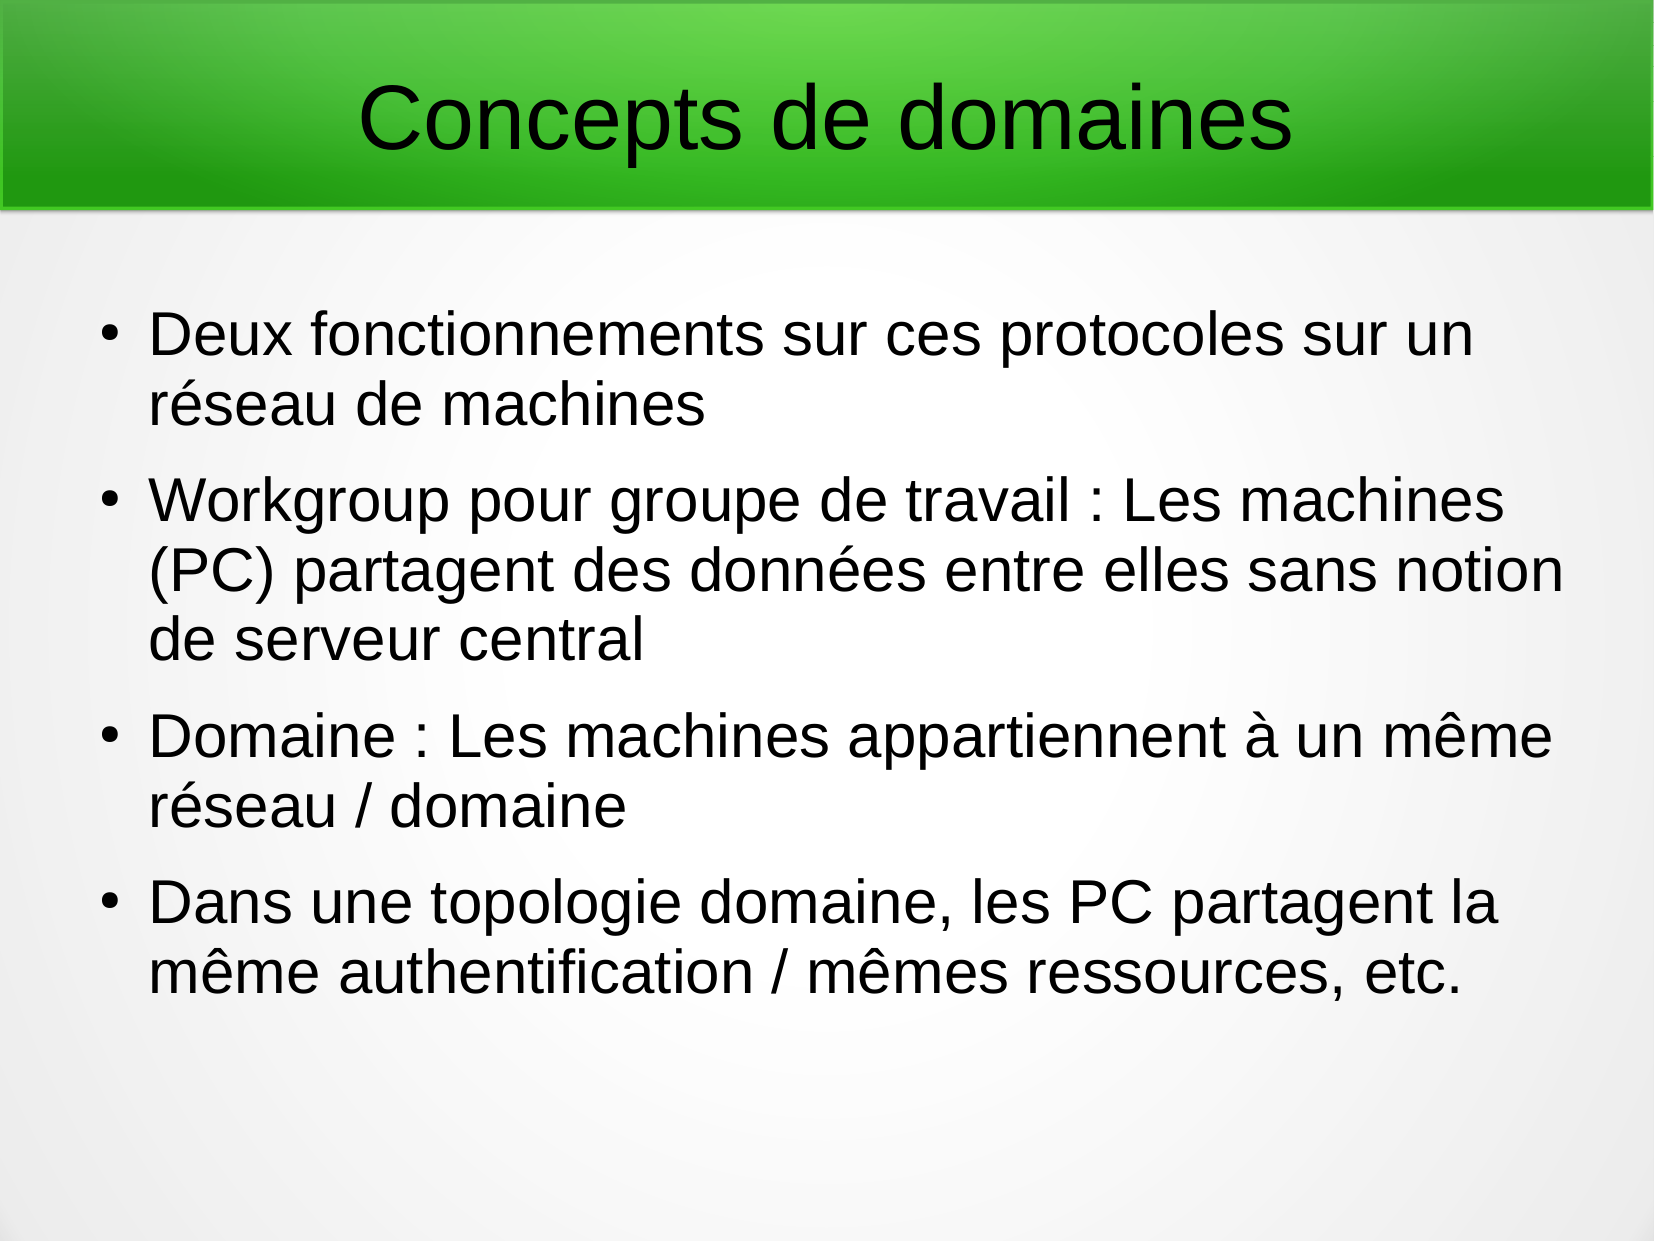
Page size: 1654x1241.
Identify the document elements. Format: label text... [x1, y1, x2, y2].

title Concepts de domaines [82, 47, 1571, 189]
list Deux fonctionnements sur ces protocoles sur un réseau de machines Workgroup pour groupe de travail : Les machines (PC) partagent des données entre elles sans notion de serveur central Domaine : Les machines appartiennent à un même réseau / domaine Dans une topologie domaine, les PC partagent la même authentification / mêmes ressources, etc. [82, 299, 1571, 1019]
